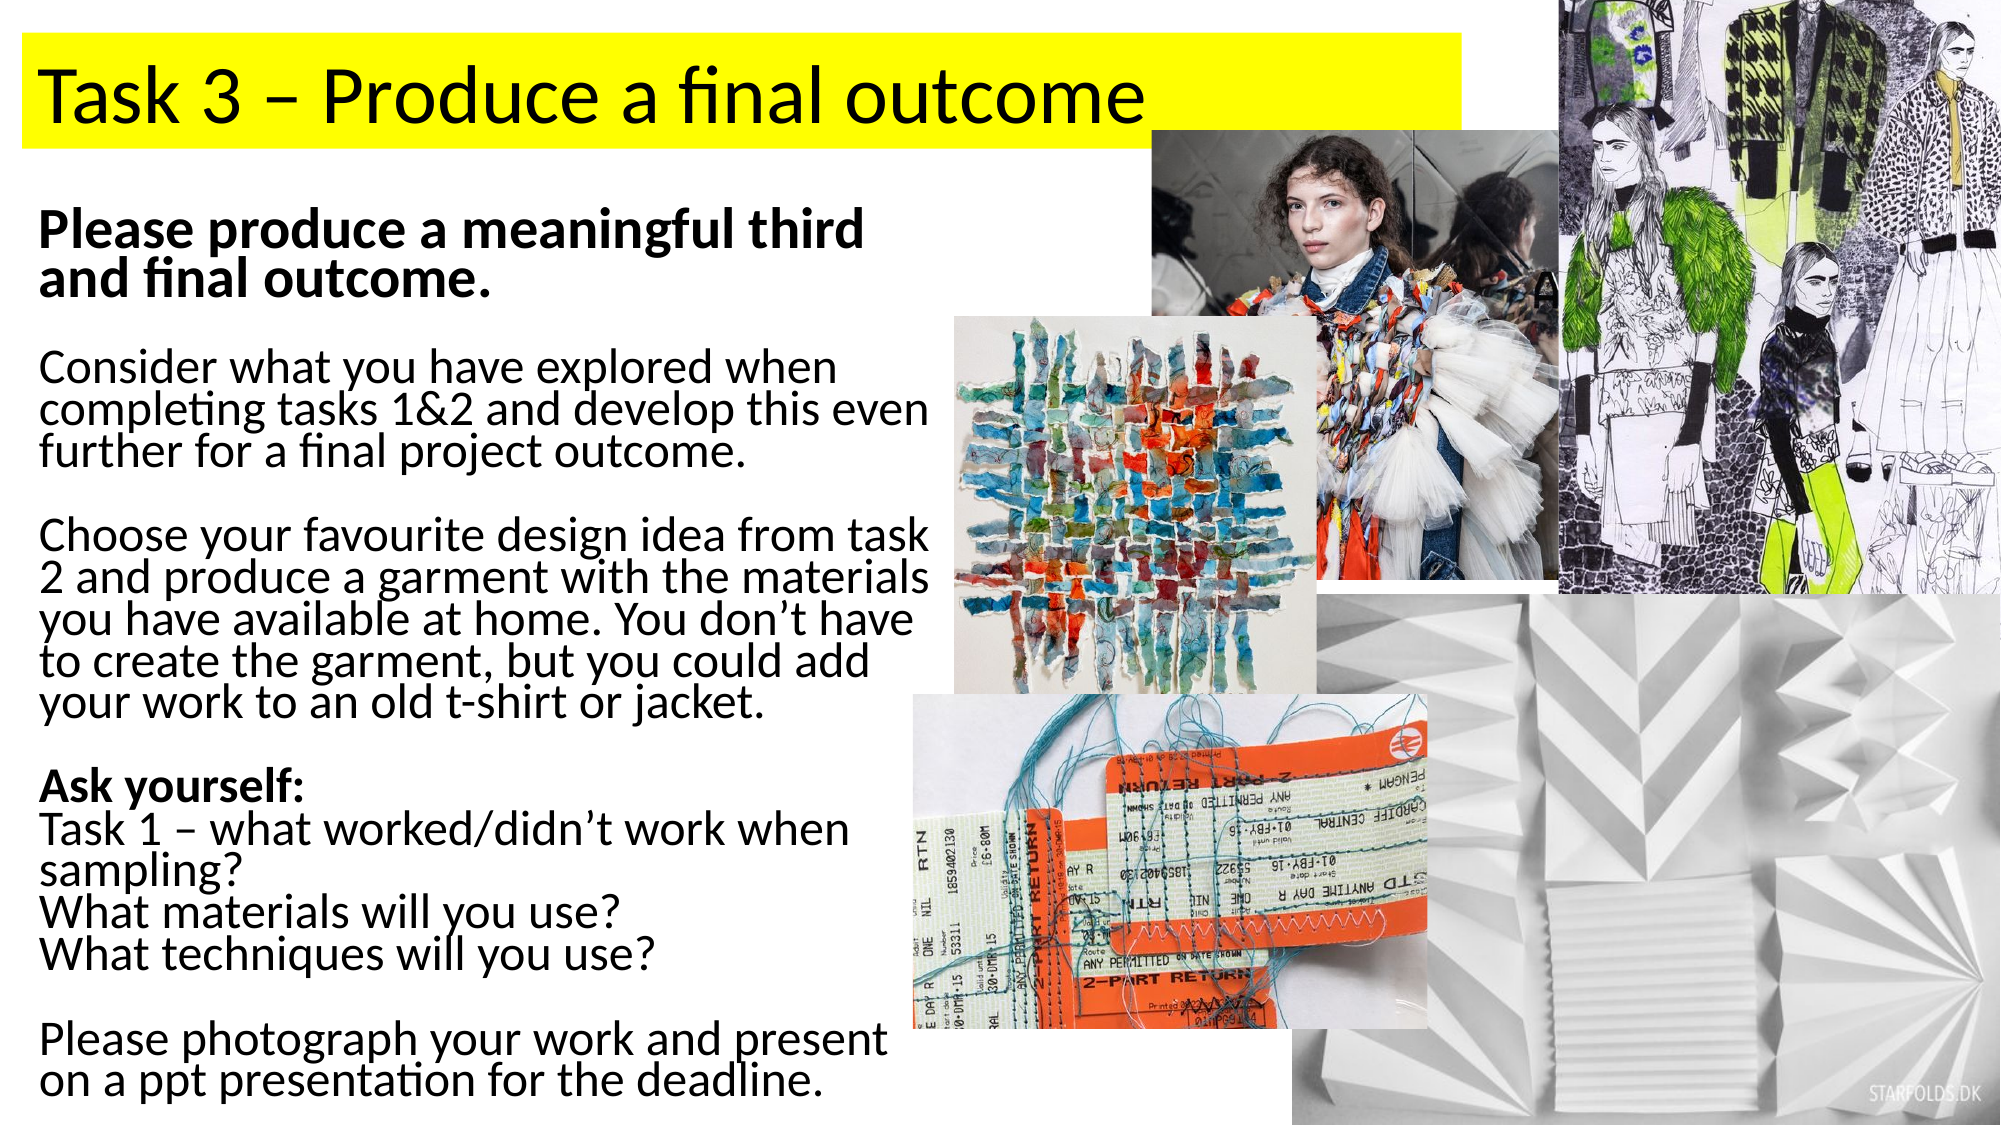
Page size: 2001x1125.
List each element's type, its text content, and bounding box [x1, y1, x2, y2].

text_box Task 3 – Produce a final outcome [22, 32, 1462, 149]
picture [912, 0, 2000, 1125]
text_box Please produce a meaningful third and final outcome. Consider what you have explored when completing tasks 1&2 and develop this even further for a final project outcome. Choose your favourite design idea from task 2 and produce a garment with the materials you have available at home. You don’t have to create the garment, but you could add your work to an old t-shirt or jacket. Ask yourself: Task 1 – what worked/didn’t work when sampling? What materials will you use? What techniques will you use? Please photograph your work and present on a ppt presentation for the deadline. [23, 202, 956, 1040]
